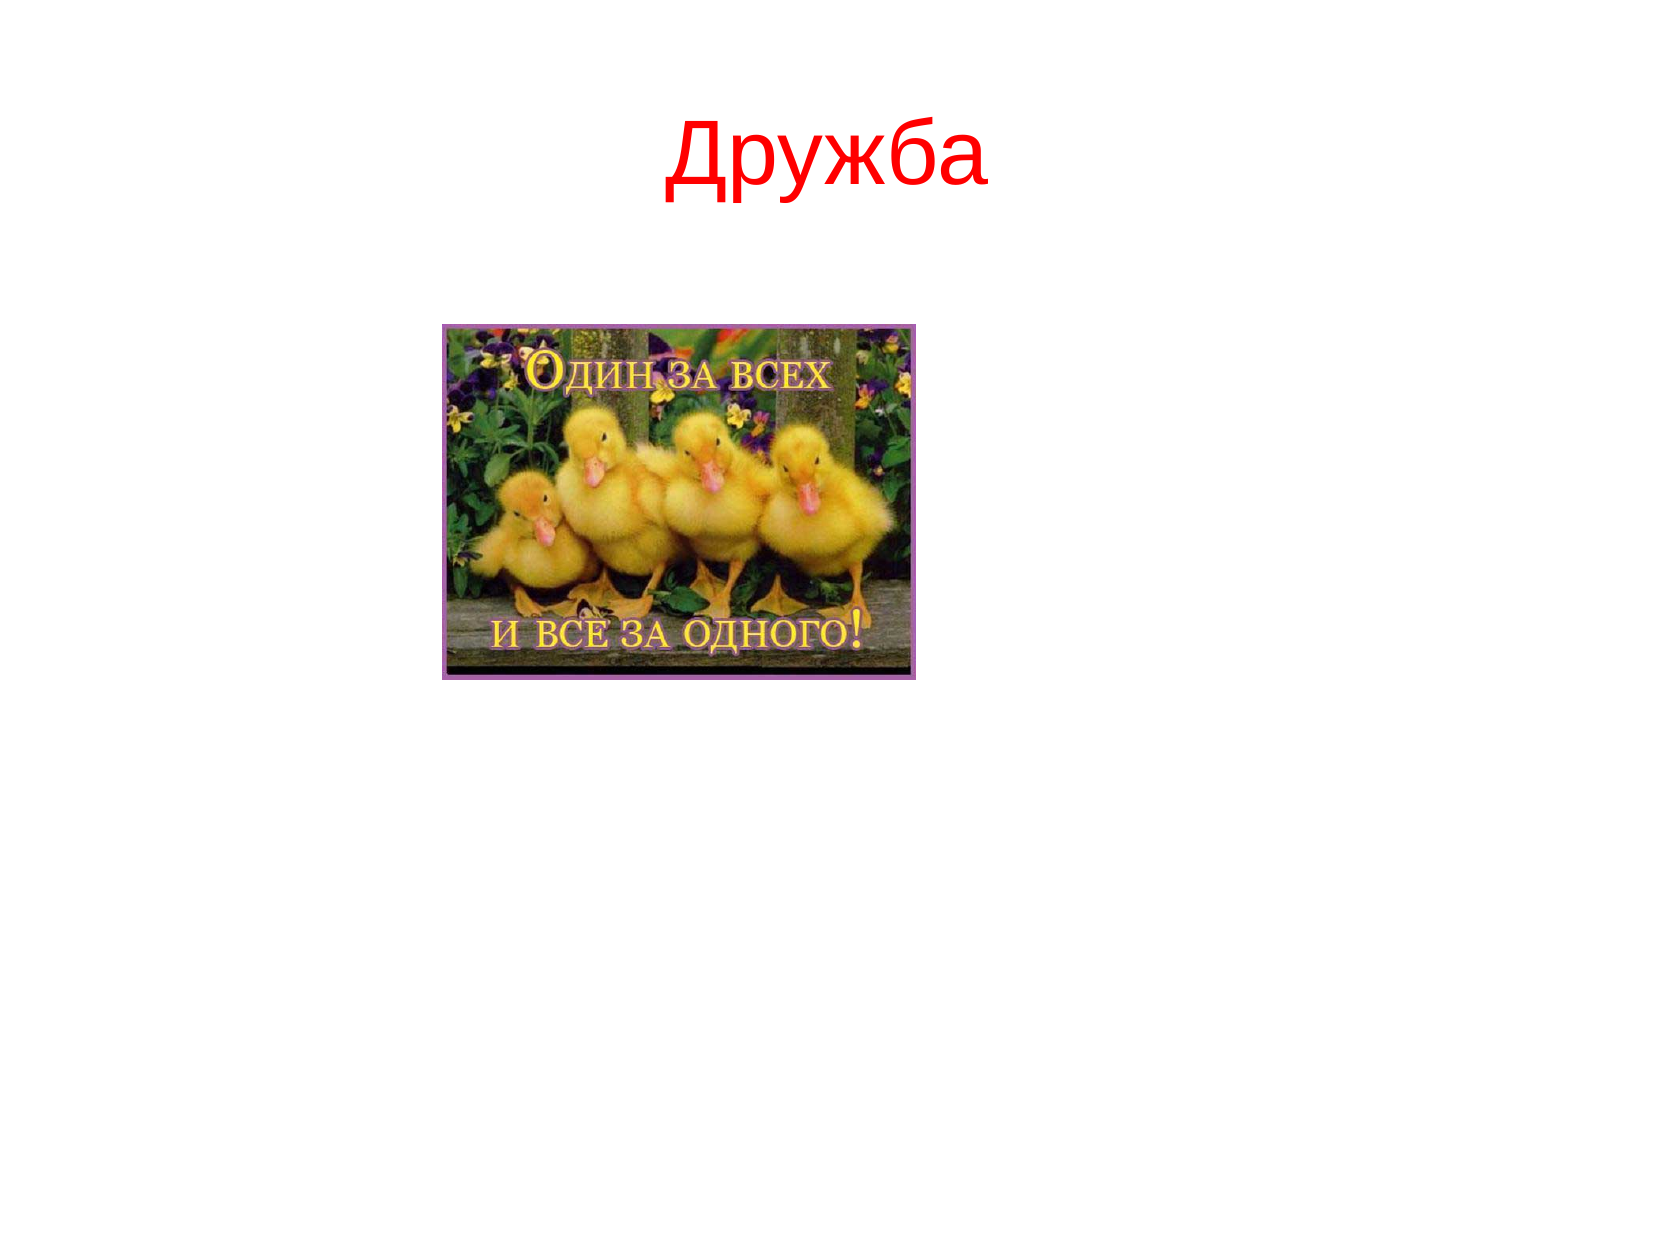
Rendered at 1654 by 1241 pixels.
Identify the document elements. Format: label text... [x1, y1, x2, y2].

title Дружба [82, 49, 1571, 257]
picture [442, 324, 916, 680]
